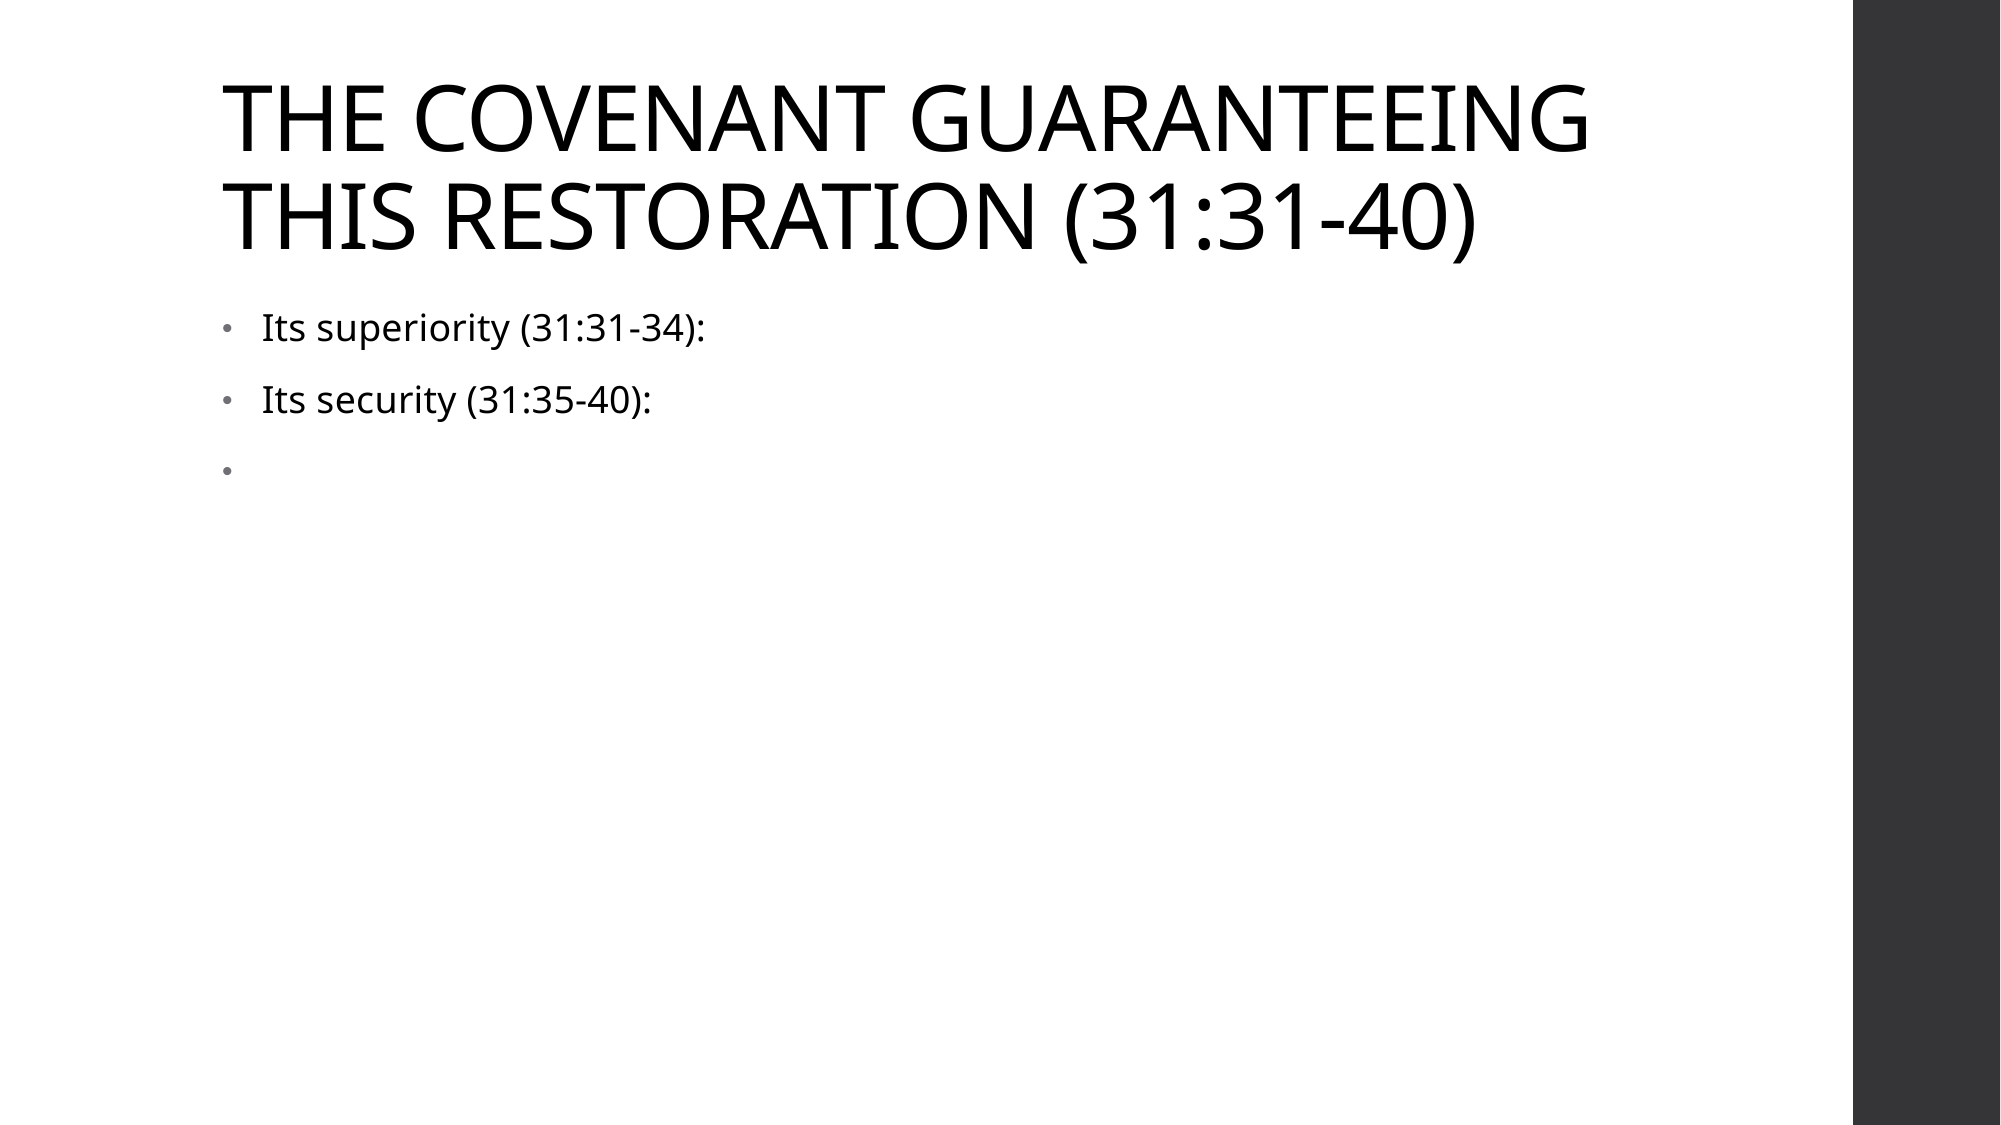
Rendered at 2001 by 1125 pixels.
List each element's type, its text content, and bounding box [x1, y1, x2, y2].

title THE COVENANT GUARANTEEING THIS RESTORATION (31:31-40) [206, 60, 1797, 278]
list Its superiority (31:31-34): Its security (31:35-40): [206, 299, 1617, 1014]
